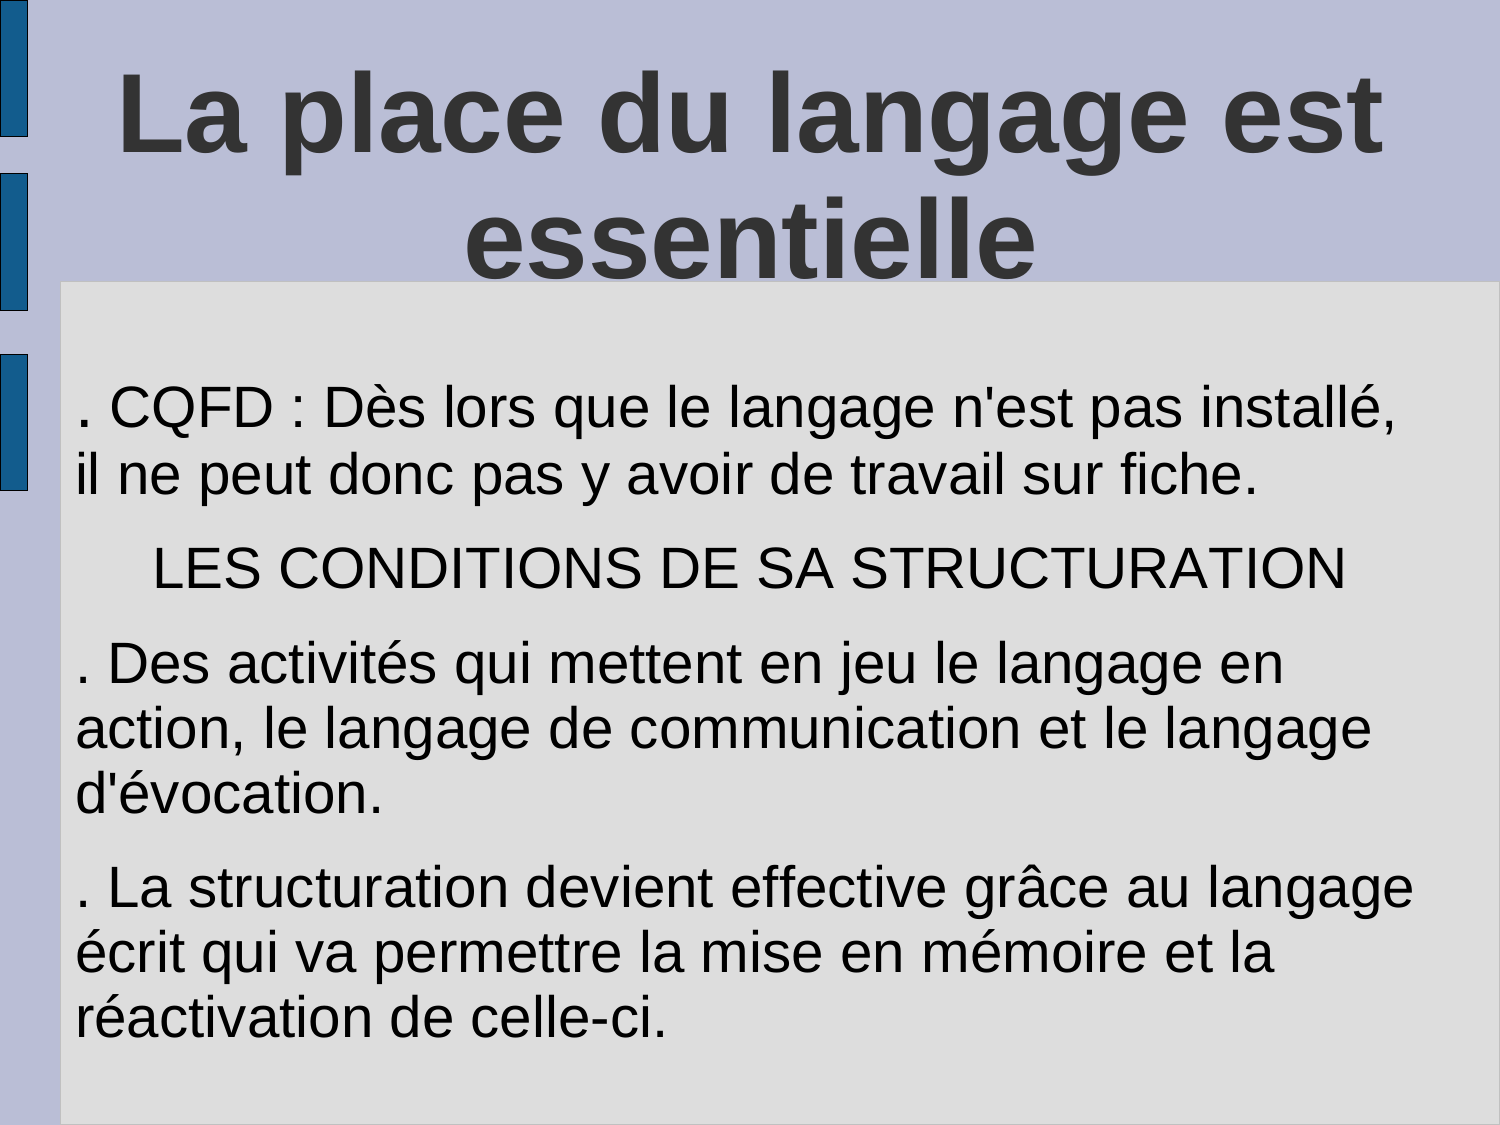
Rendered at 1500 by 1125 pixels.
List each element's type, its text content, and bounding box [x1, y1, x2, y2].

title La place du langage est essentielle [110, 51, 1392, 262]
list . CQFD : Dès lors que le langage n'est pas installé, il ne peut donc pas y avoir de travail sur fiche. LES CONDITIONS DE SA STRUCTURATION . Des activités qui mettent en jeu le langage en action, le langage de communication et le langage d'évocation. . La structuration devient effective grâce au langage écrit qui va permettre la mise en mémoire et la réactivation de celle-ci. [75, 262, 1425, 1125]
